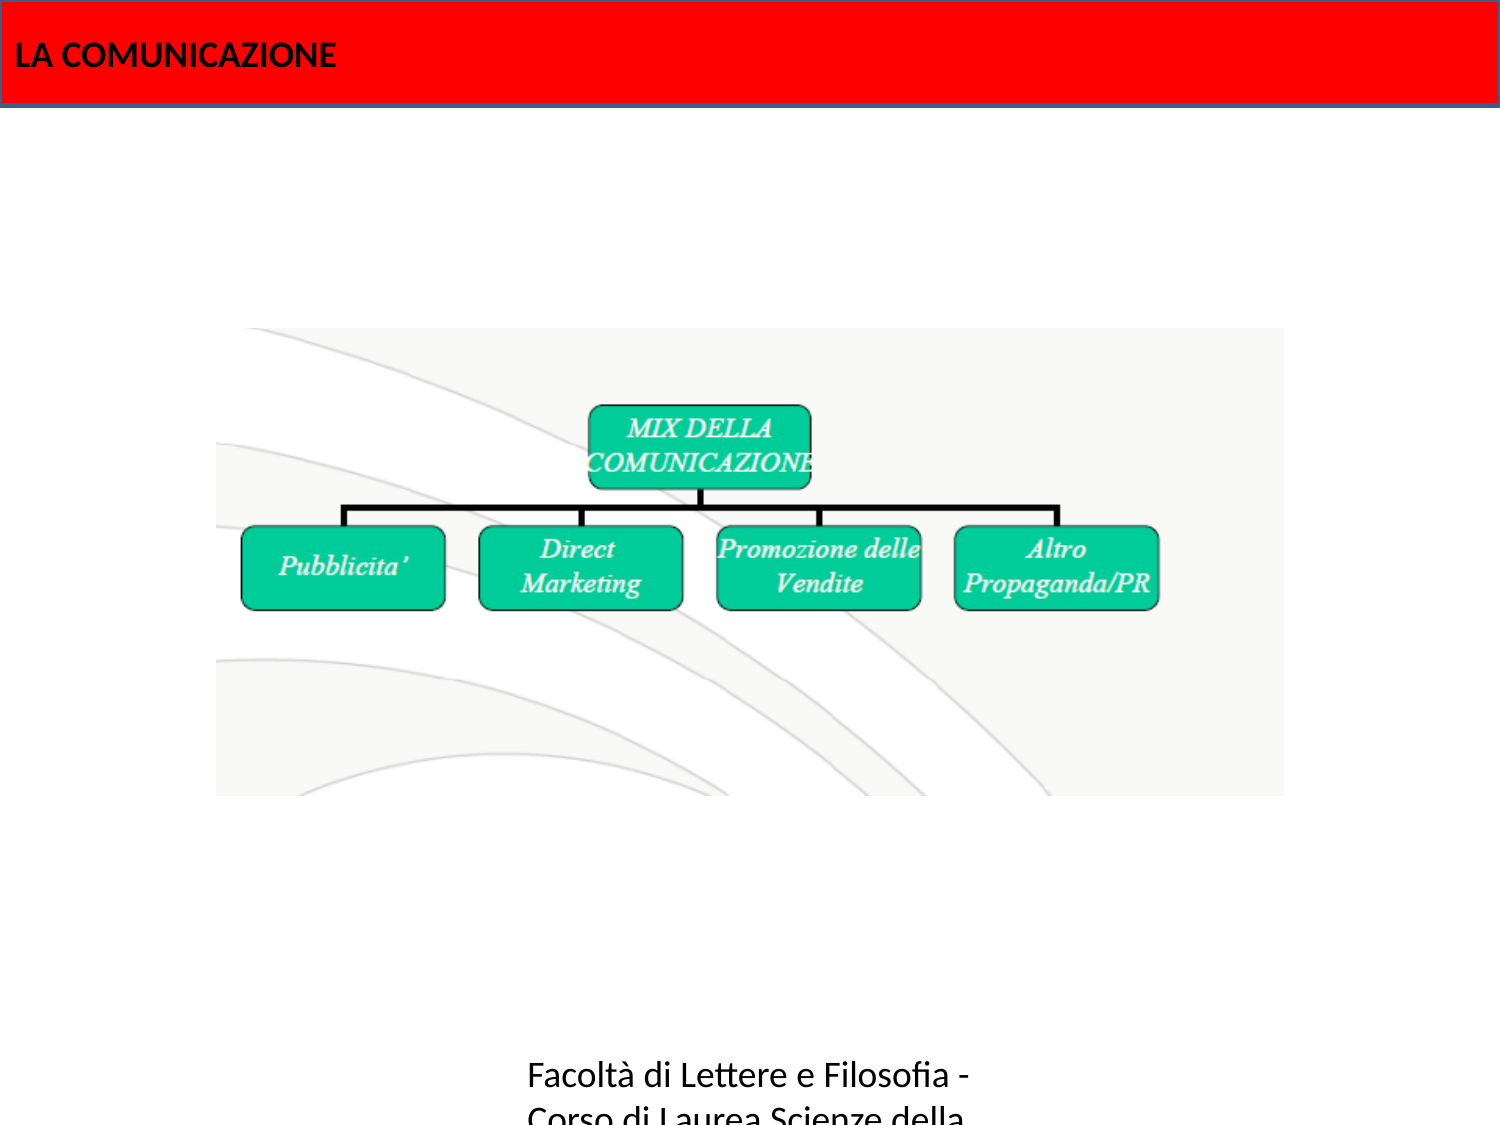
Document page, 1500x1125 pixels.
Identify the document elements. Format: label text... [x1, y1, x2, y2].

footer Facoltà di Lettere e Filosofia - Corso di Laurea Scienze della Comunicazione – Economia e Gestione dell’impresa Gianluca Gariuolo [512, 1042, 988, 1103]
text_box LA COMUNICAZIONE [0, 0, 1500, 106]
picture [216, 328, 1284, 797]
